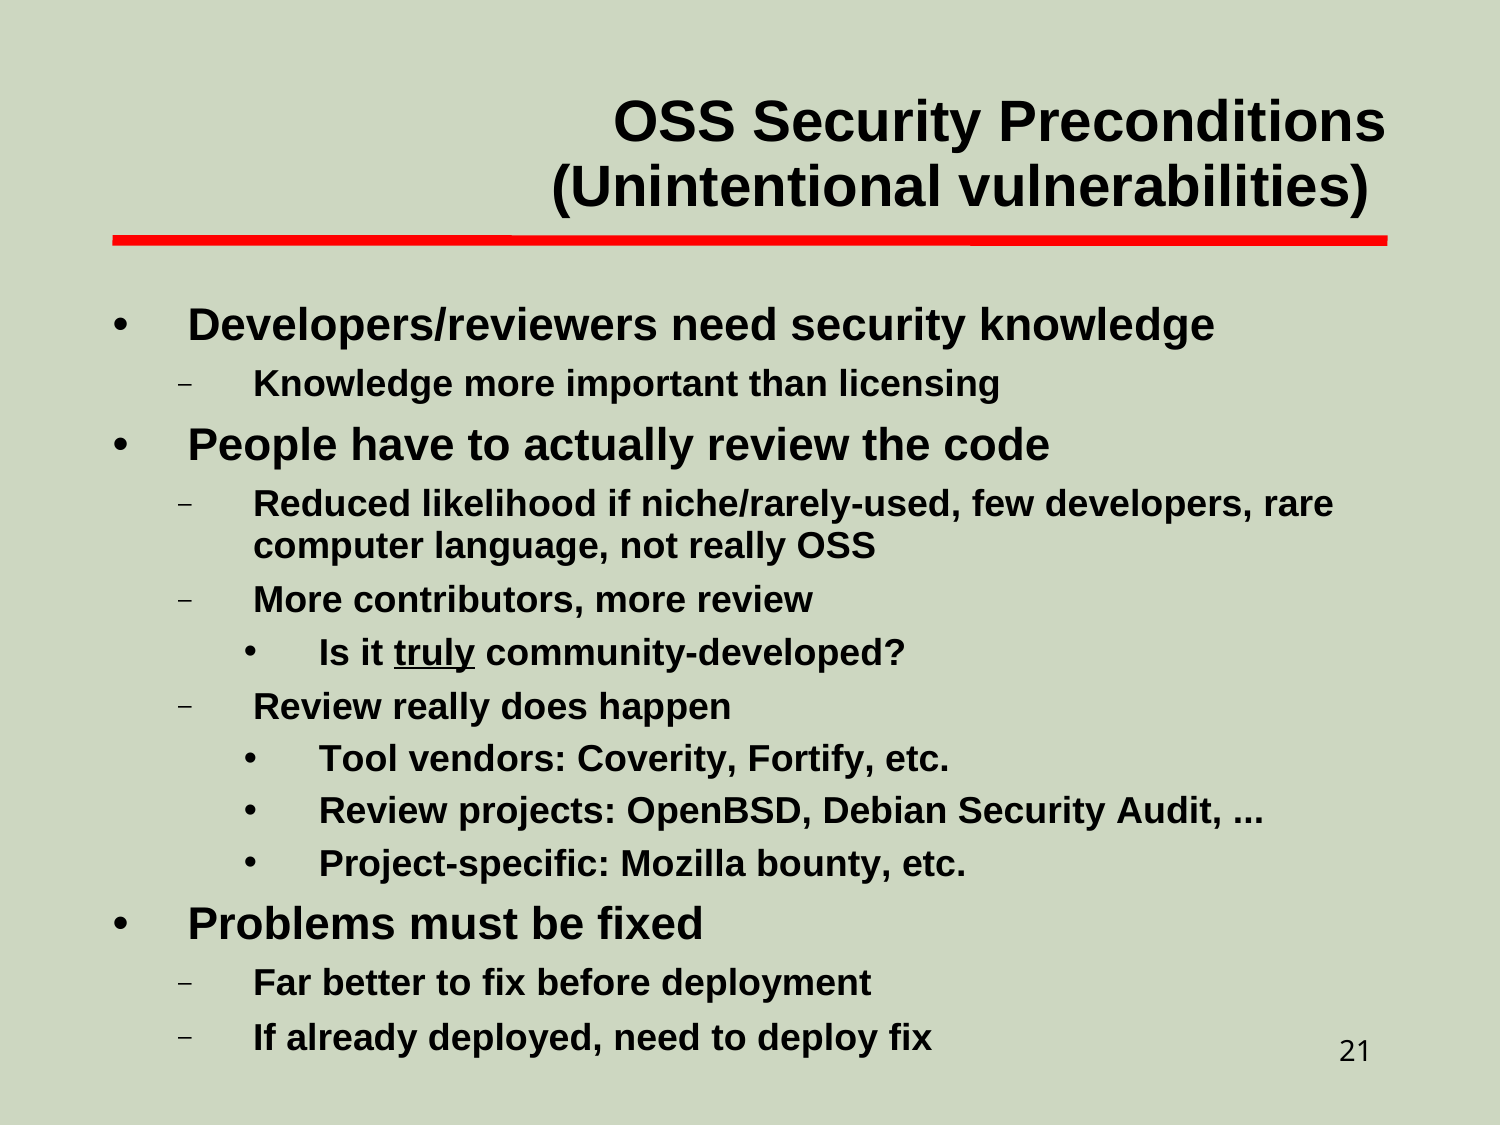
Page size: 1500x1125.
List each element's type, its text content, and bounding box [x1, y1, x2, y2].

title OSS Security Preconditions (Unintentional vulnerabilities) [337, 85, 1388, 224]
list Developers/reviewers need security knowledge Knowledge more important than licensing People have to actually review the code Reduced likelihood if niche/rarely-used, few developers, rare computer language, not really OSS More contributors, more review Is it truly community-developed? Review really does happen Tool vendors: Coverity, Fortify, etc. Review projects: OpenBSD, Debian Security Audit, ... Project-specific: Mozilla bounty, etc. Problems must be fixed Far better to fix before deployment If already deployed, need to deploy fix [112, 299, 1388, 1098]
